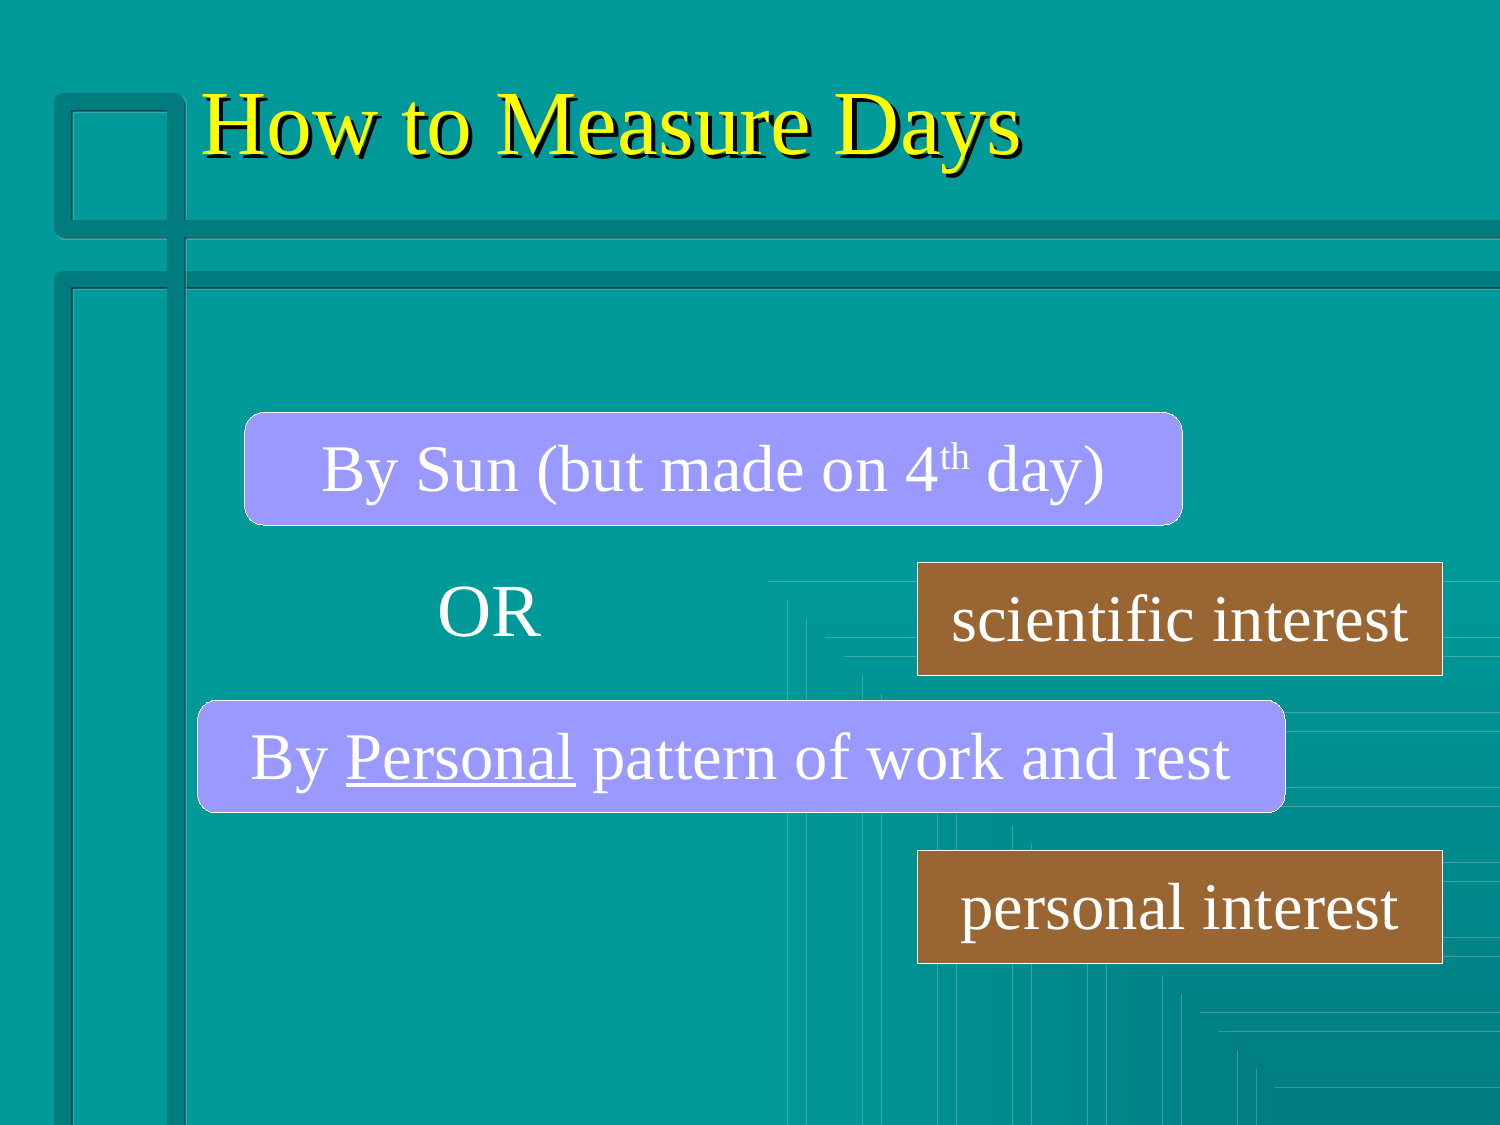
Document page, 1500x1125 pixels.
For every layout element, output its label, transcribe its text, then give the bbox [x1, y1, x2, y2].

title How to Measure Days [200, 34, 1476, 213]
text_box By Sun (but made on 4th day) [244, 412, 1183, 526]
text_box By Personal pattern of work and rest [197, 700, 1286, 813]
text_box scientific interest [917, 562, 1443, 676]
text_box OR [422, 562, 761, 661]
text_box personal interest [917, 850, 1443, 964]
